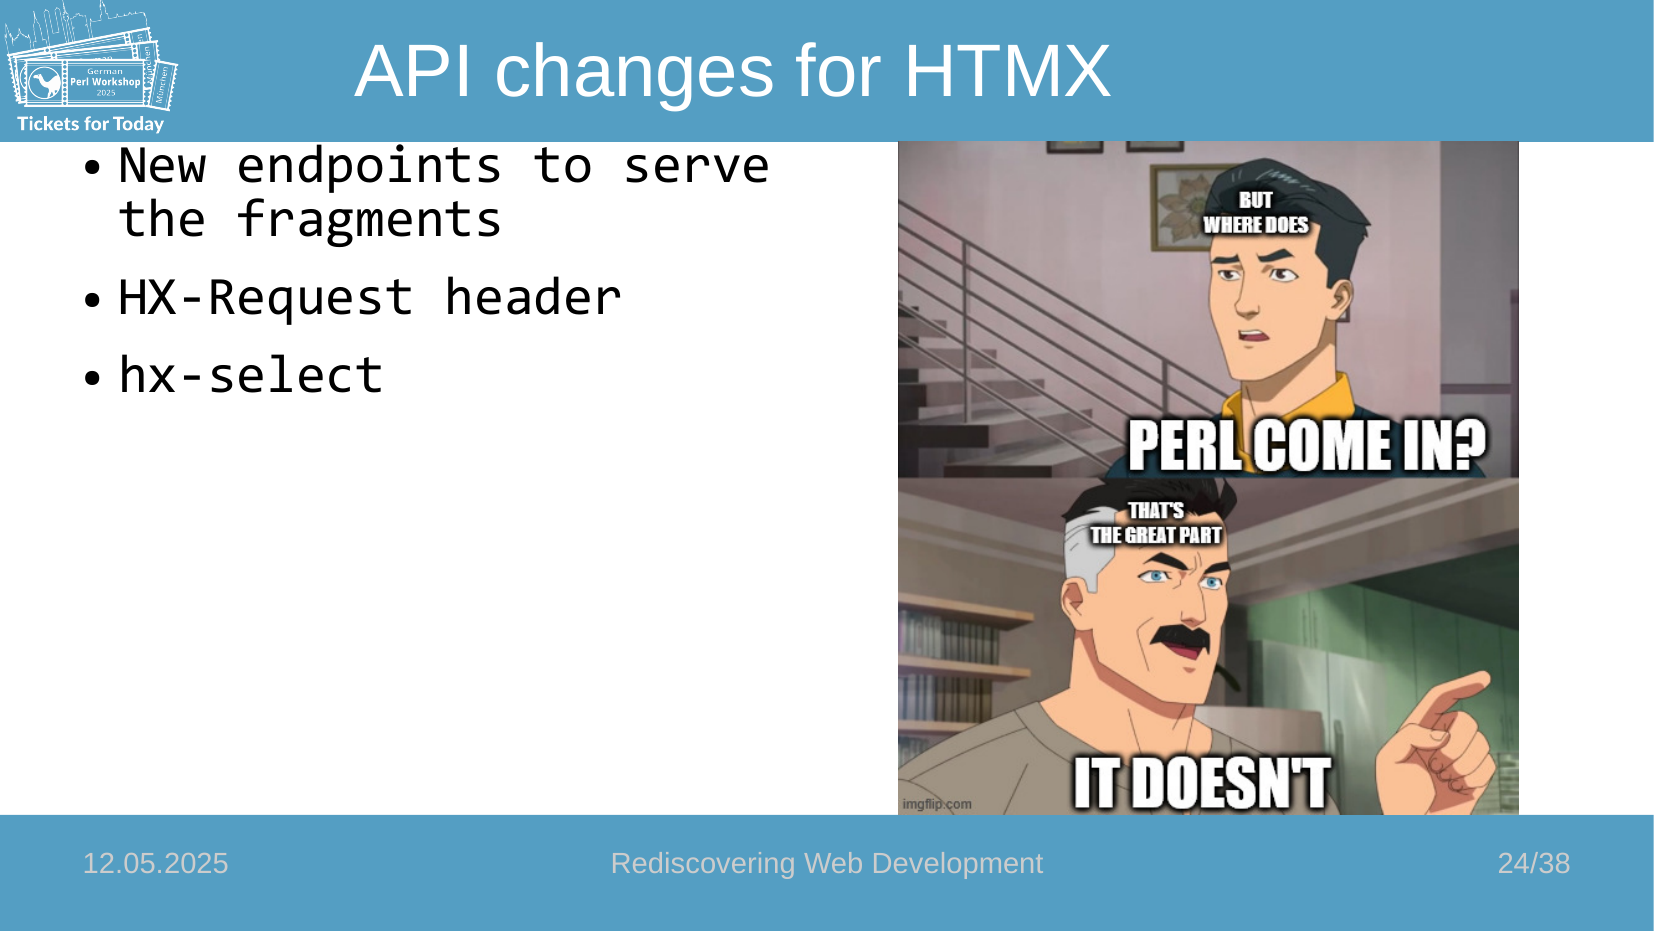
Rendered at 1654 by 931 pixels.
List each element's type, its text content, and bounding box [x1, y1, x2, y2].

title API changes for HTMX [354, 5, 1654, 136]
picture [898, 141, 1519, 815]
picture [3, 0, 180, 154]
list New endpoints to serve the fragments HX-Request header hx-select [82, 141, 809, 815]
